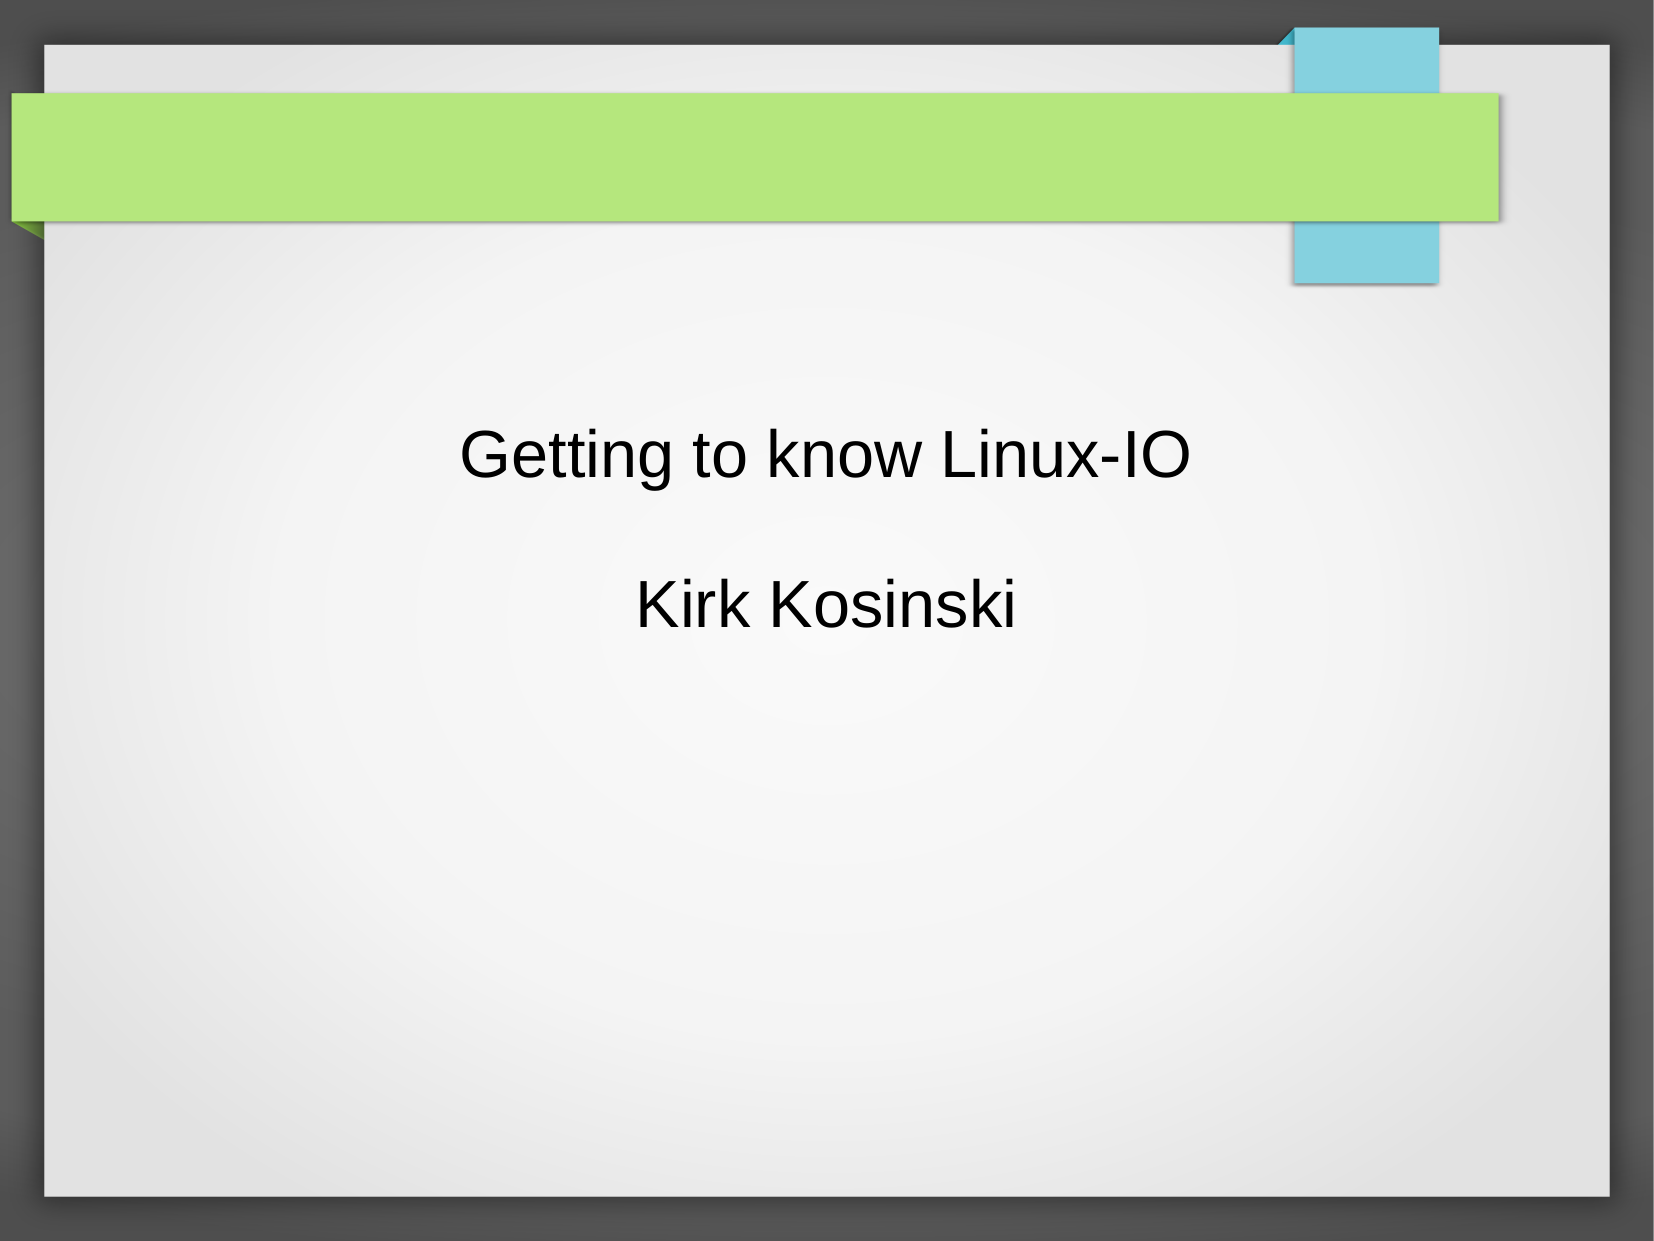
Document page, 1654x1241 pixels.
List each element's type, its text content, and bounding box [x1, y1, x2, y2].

subtitle Getting to know Linux-IO Kirk Kosinski [82, 49, 1571, 1010]
picture [0, 0, 1654, 1241]
